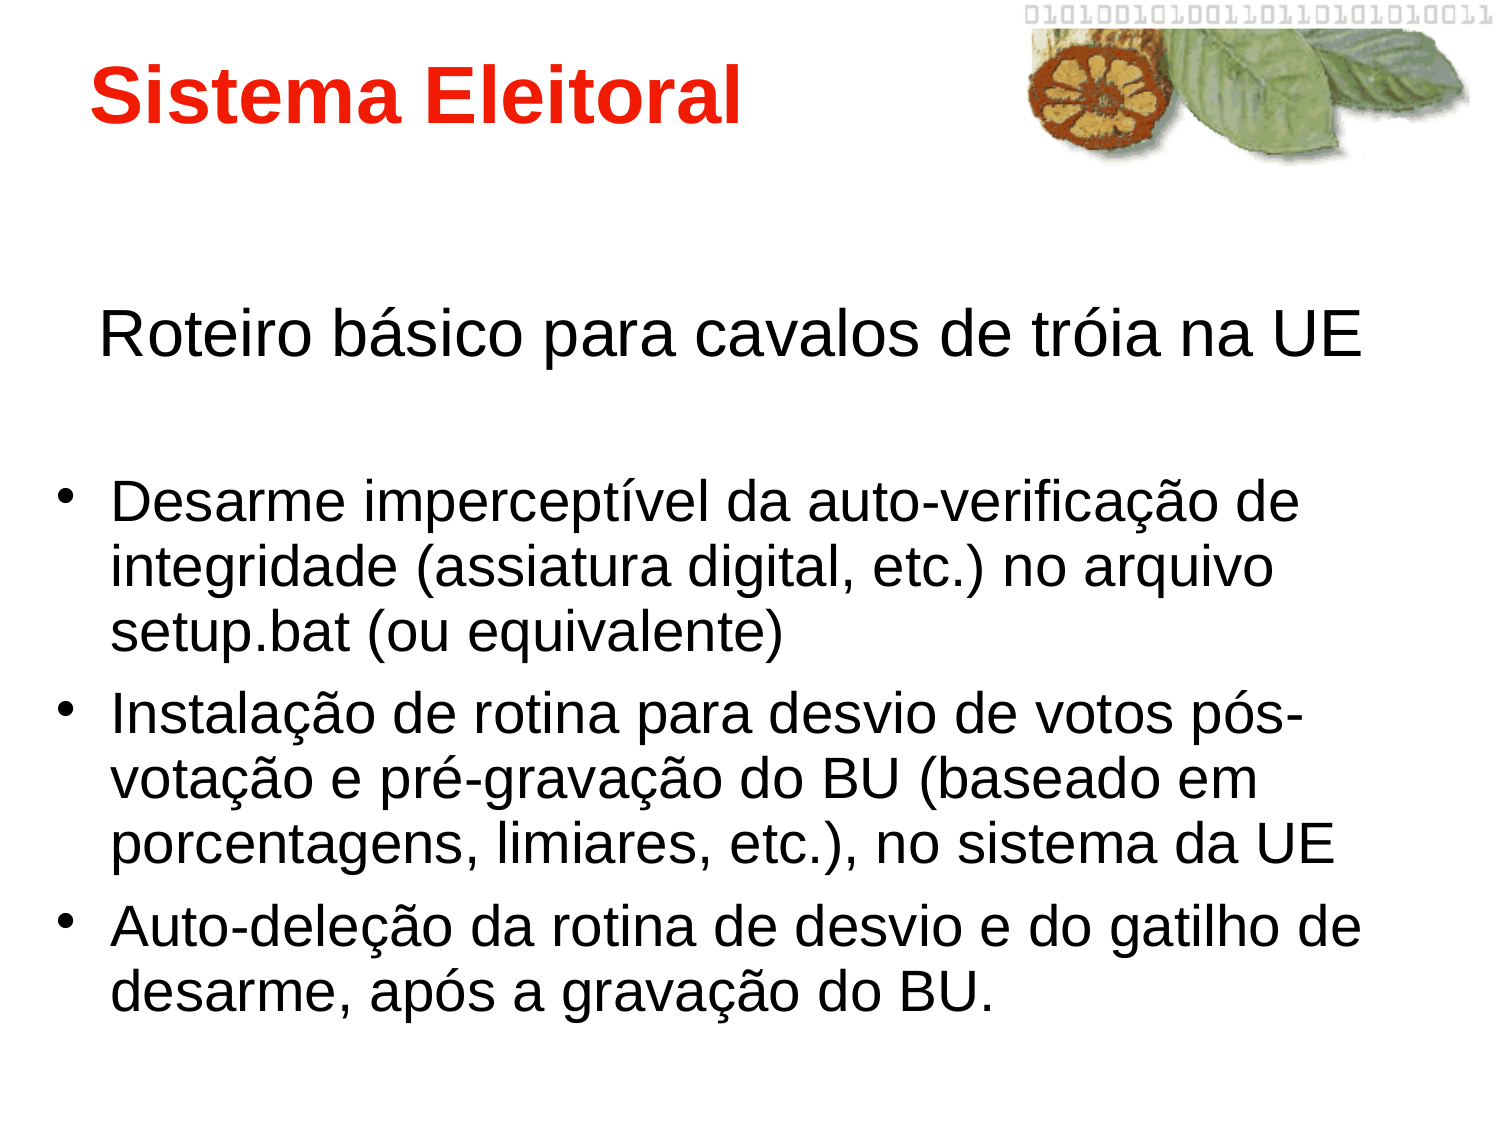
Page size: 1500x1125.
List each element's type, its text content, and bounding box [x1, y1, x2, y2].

list Roteiro básico para cavalos de tróia na UE Desarme imperceptível da auto-verificação de integridade (assiatura digital, etc.) no arquivo setup.bat (ou equivalente) Instalação de rotina para desvio de votos pós-votação e pré-gravação do BU (baseado em porcentagens, limiares, etc.), no sistema da UE Auto-deleção da rotina de desvio e do gatilho de desarme, após a gravação do BU. [29, 282, 1459, 1068]
picture [1021, 0, 1494, 166]
title Sistema Eleitoral [74, 20, 1313, 149]
